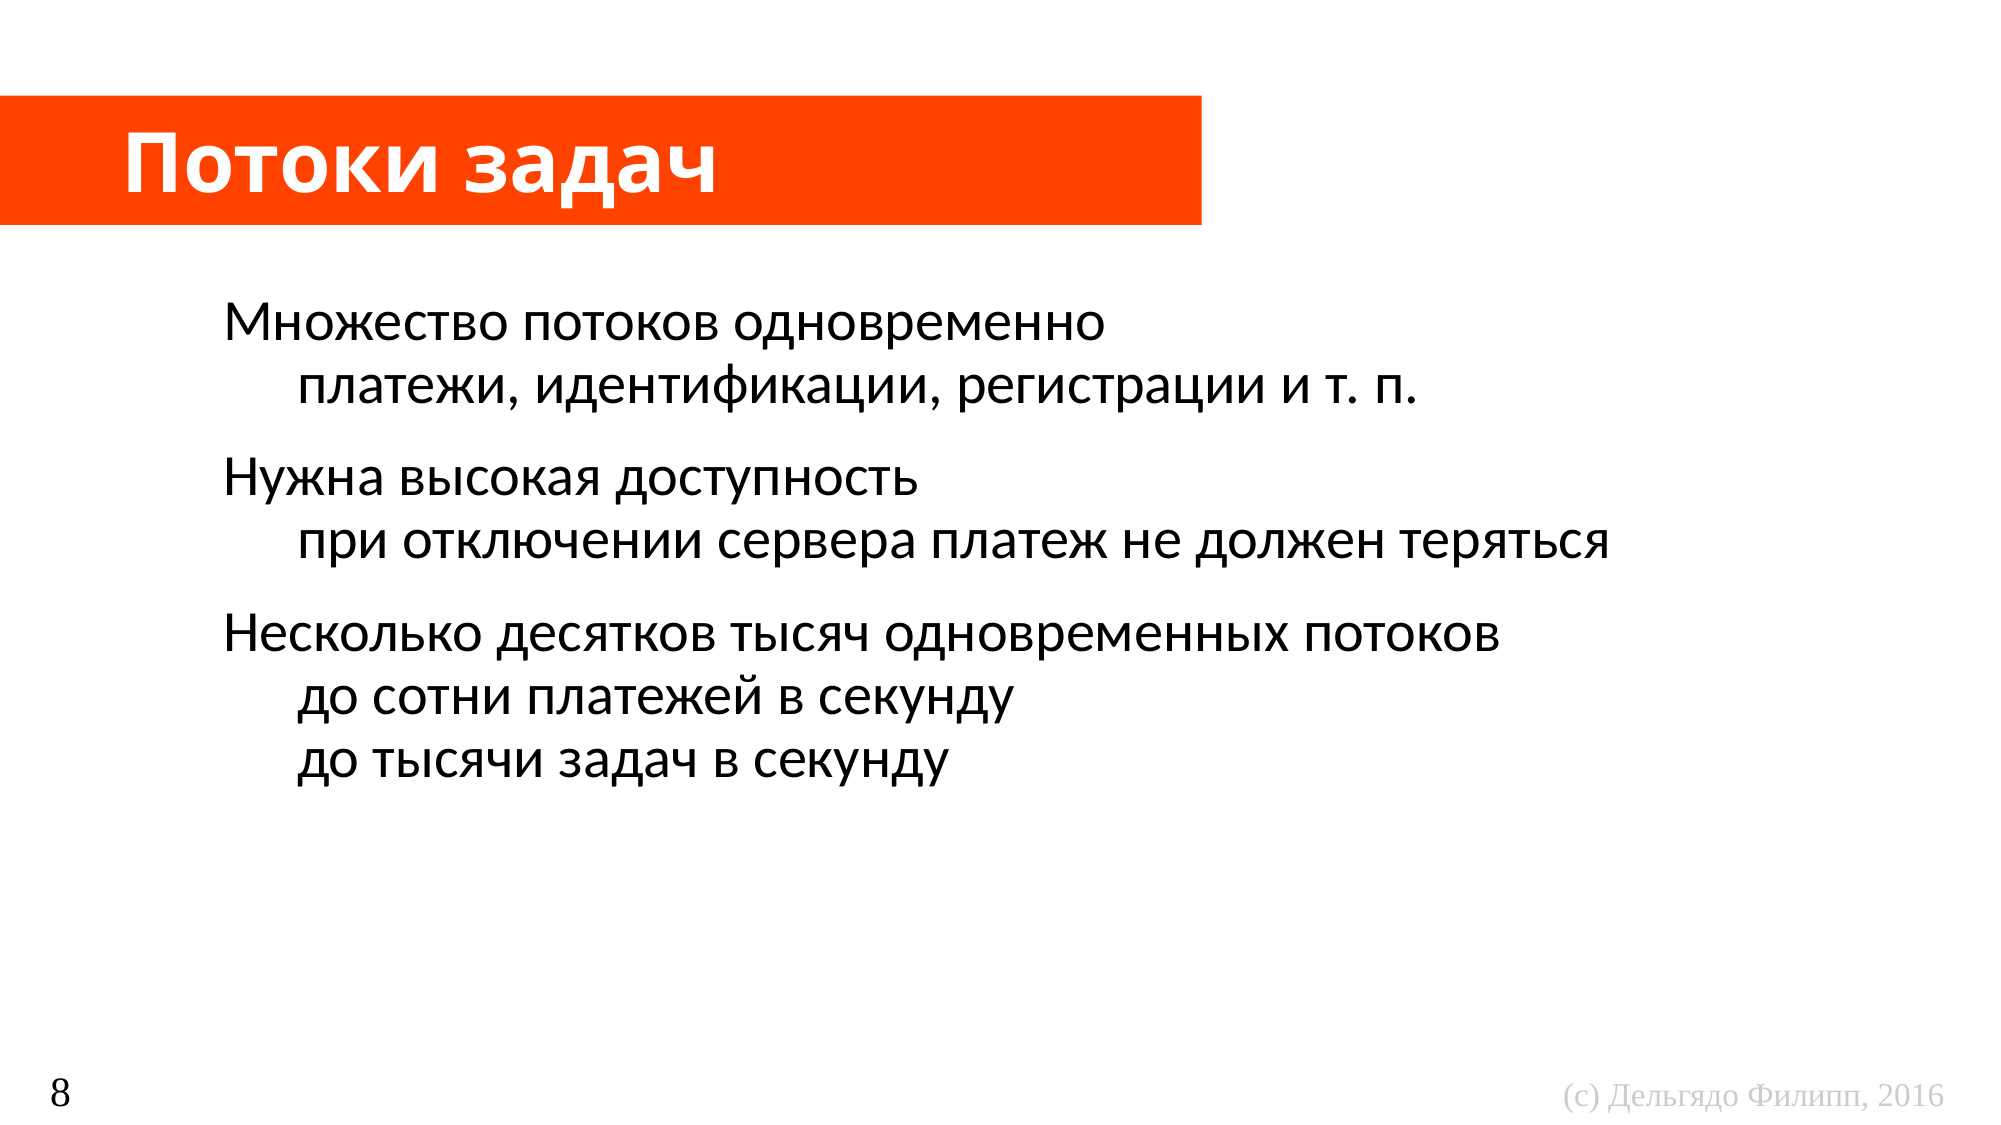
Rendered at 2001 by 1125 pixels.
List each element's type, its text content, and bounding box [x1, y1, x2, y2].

title Потоки задач [0, 95, 1202, 225]
list Множество потоков одновременно платежи, идентификации, регистрации и т. п. Нужна высокая доступность при отключении сервера платеж не должен теряться Несколько десятков тысяч одновременных потоков до сотни платежей в секунду до тысячи задач в секунду [137, 282, 1863, 1014]
